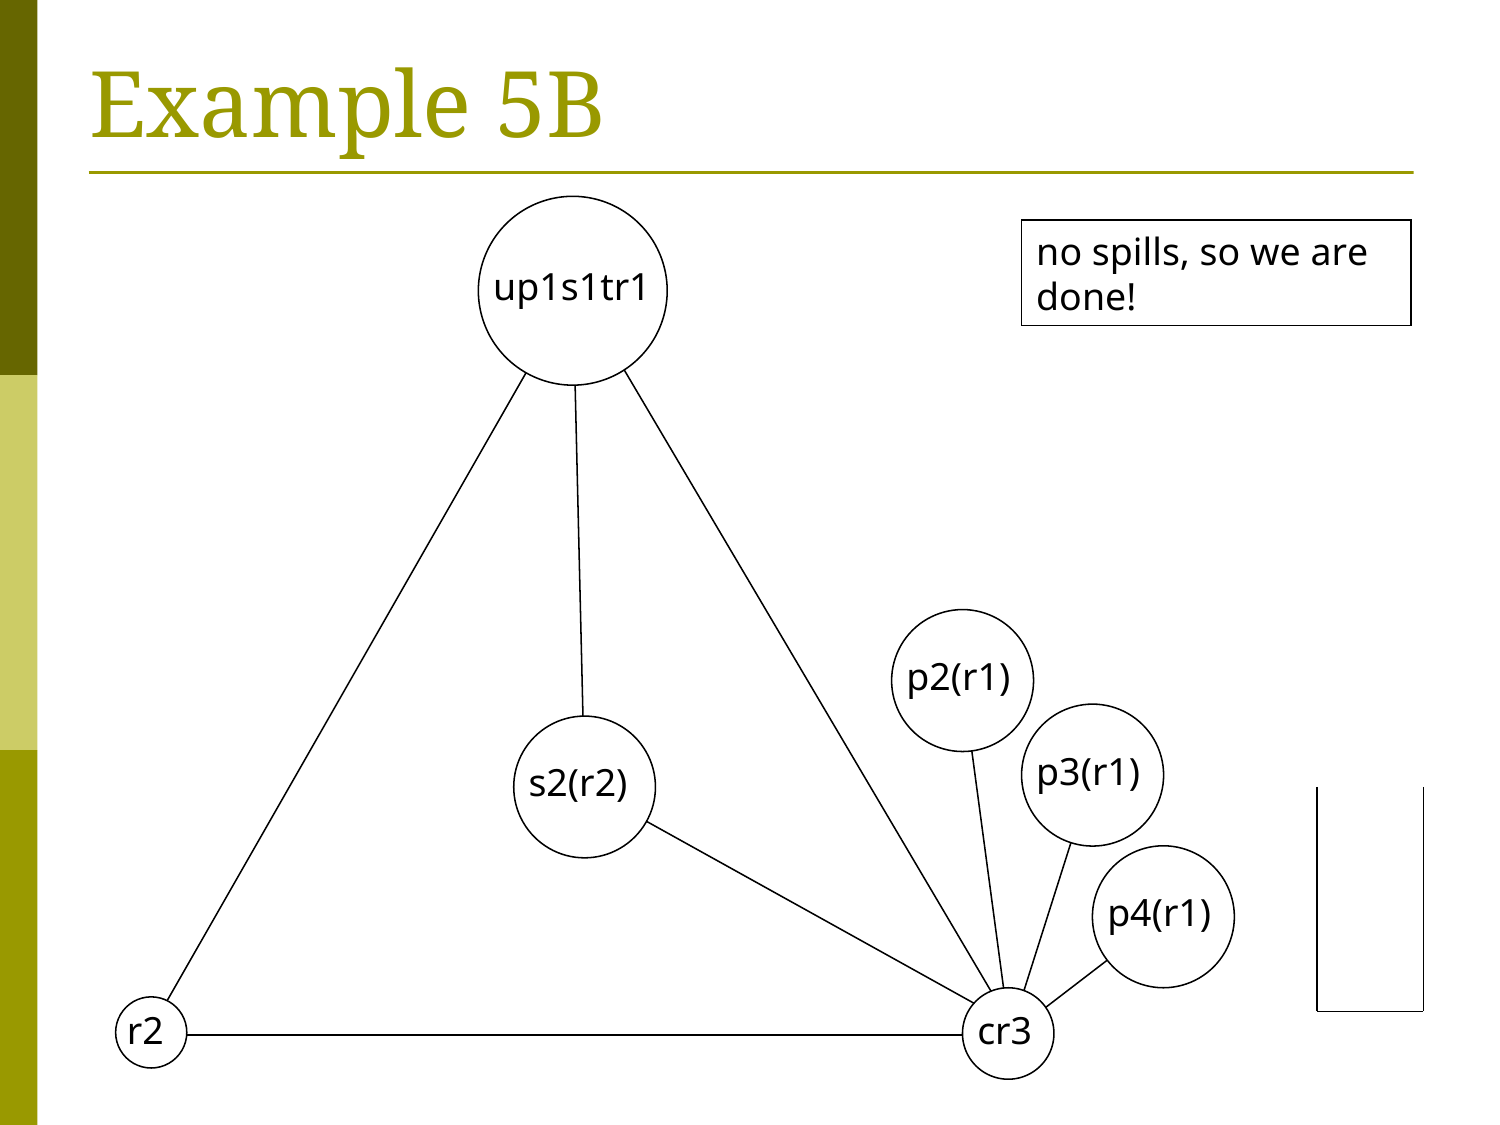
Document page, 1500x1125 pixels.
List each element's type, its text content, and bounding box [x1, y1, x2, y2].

text_box p4(r1) [1092, 881, 1258, 942]
text_box [896, 706, 1029, 752]
text_box [1097, 942, 1230, 988]
text_box [485, 196, 661, 255]
text_box [481, 316, 664, 386]
text_box up1s1tr1 [478, 255, 691, 316]
text_box p3(r1) [1021, 739, 1187, 801]
text_box [1102, 845, 1225, 881]
text_box [901, 609, 1025, 645]
text_box [128, 1060, 174, 1069]
text_box r2 [112, 999, 195, 1060]
text_box p2(r1) [891, 645, 1058, 706]
text_box [523, 716, 646, 751]
text_box [518, 812, 651, 858]
text_box no spills, so we are done! [1021, 219, 1412, 326]
text_box [1031, 704, 1154, 739]
text_box [978, 987, 1039, 999]
text_box [970, 1060, 1046, 1080]
text_box [1026, 801, 1159, 847]
text_box cr3 [962, 999, 1069, 1060]
title Example 5B [75, 45, 1426, 173]
text_box s2(r2) [513, 751, 668, 812]
